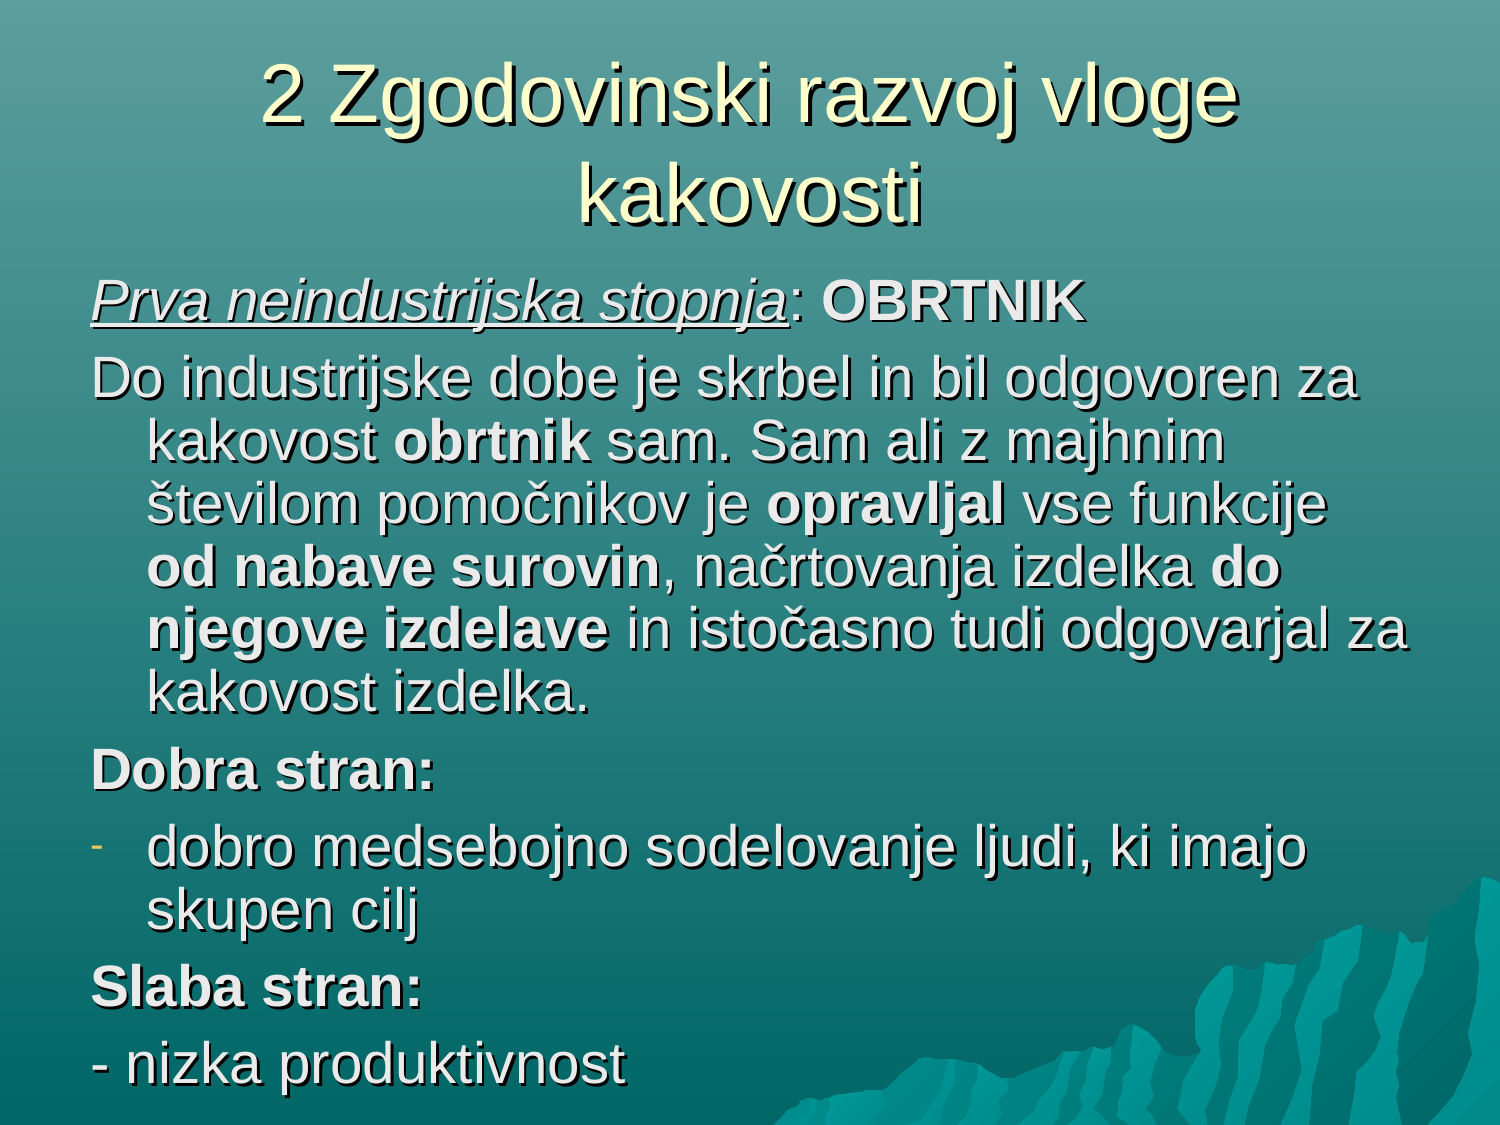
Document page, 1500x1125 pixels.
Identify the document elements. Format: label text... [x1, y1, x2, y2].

title 2 Zgodovinski razvoj vloge kakovosti [75, 31, 1426, 247]
list Prva neindustrijska stopnja: OBRTNIK Do industrijske dobe je skrbel in bil odgovoren za kakovost obrtnik sam. Sam ali z majhnim številom pomočnikov je opravljal vse funkcije od nabave surovin, načrtovanja izdelka do njegove izdelave in istočasno tudi odgovarjal za kakovost izdelka. Dobra stran: dobro medsebojno sodelovanje ljudi, ki imajo skupen cilj Slaba stran: - nizka produktivnost [75, 262, 1426, 1106]
